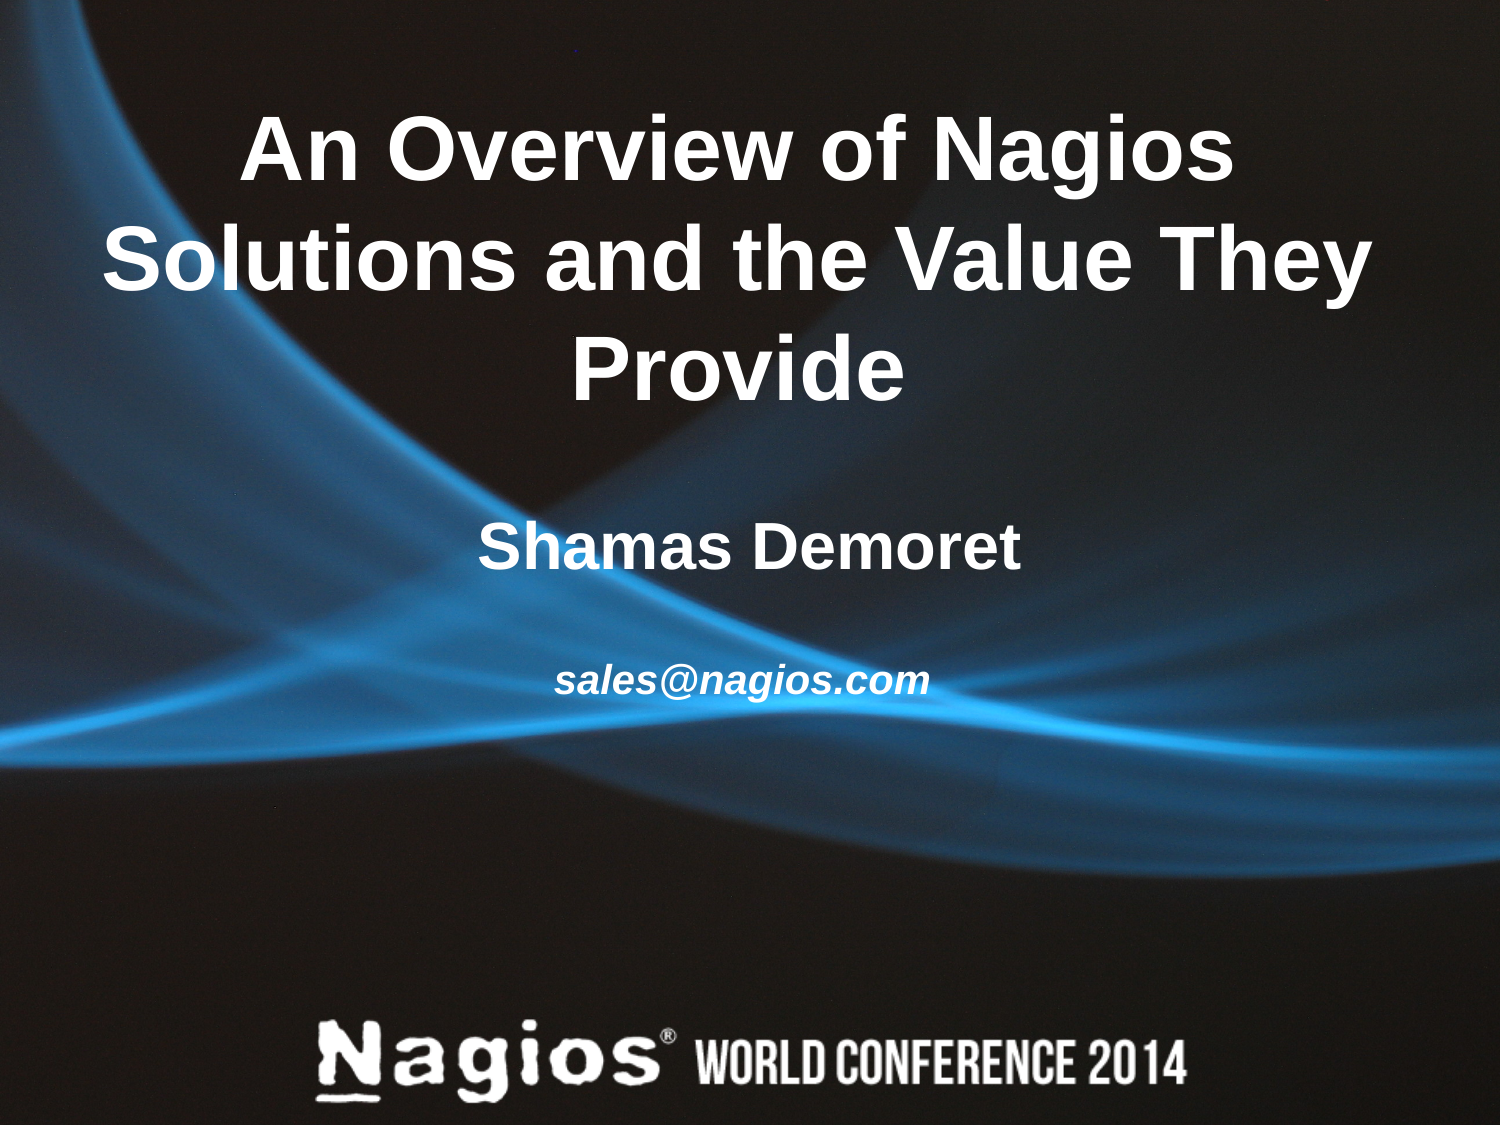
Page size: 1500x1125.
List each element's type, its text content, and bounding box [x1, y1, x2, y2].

list sales@nagios.com [405, 645, 1081, 733]
subtitle Shamas Demoret [225, 495, 1276, 621]
picture [0, 0, 1500, 1125]
title An Overview of Nagios Solutions and the Value They Provide [38, 81, 1439, 332]
